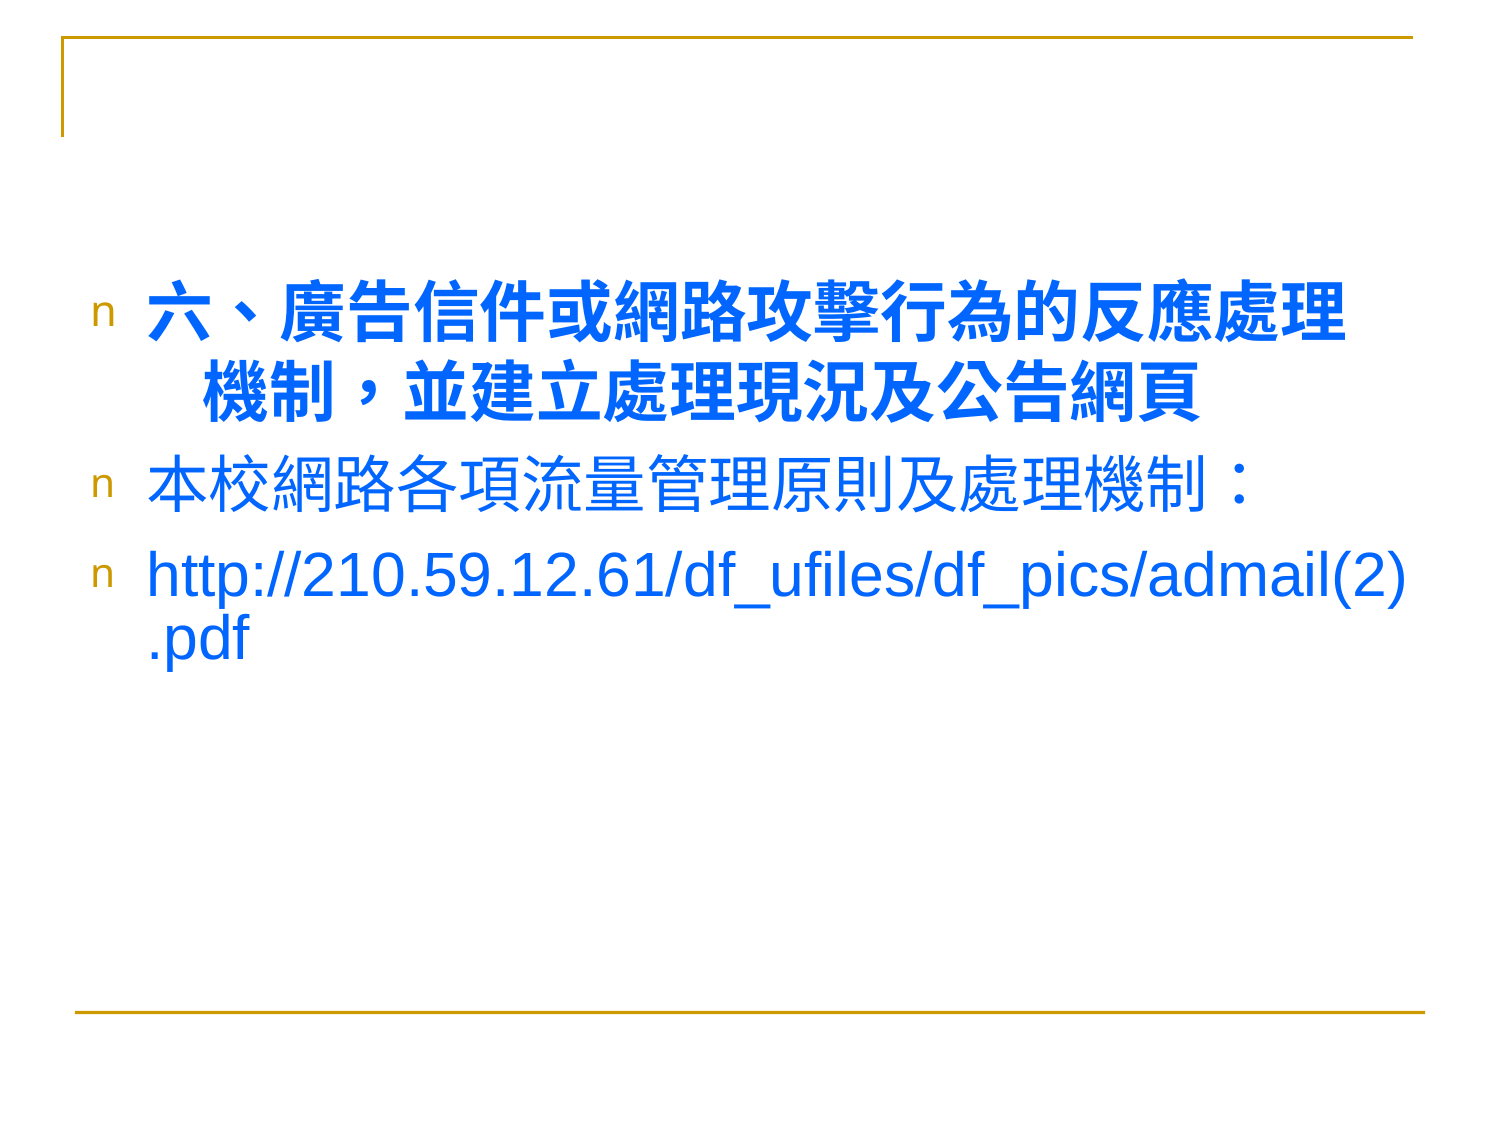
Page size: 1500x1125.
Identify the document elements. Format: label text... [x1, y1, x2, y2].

list 六、廣告信件或網路攻擊行為的反應處理機制，並建立處理現況及公告網頁 本校網路各項流量管理原則及處理機制： http://210.59.12.61/df_ufiles/df_pics/admail(2).pdf [75, 262, 1426, 1006]
